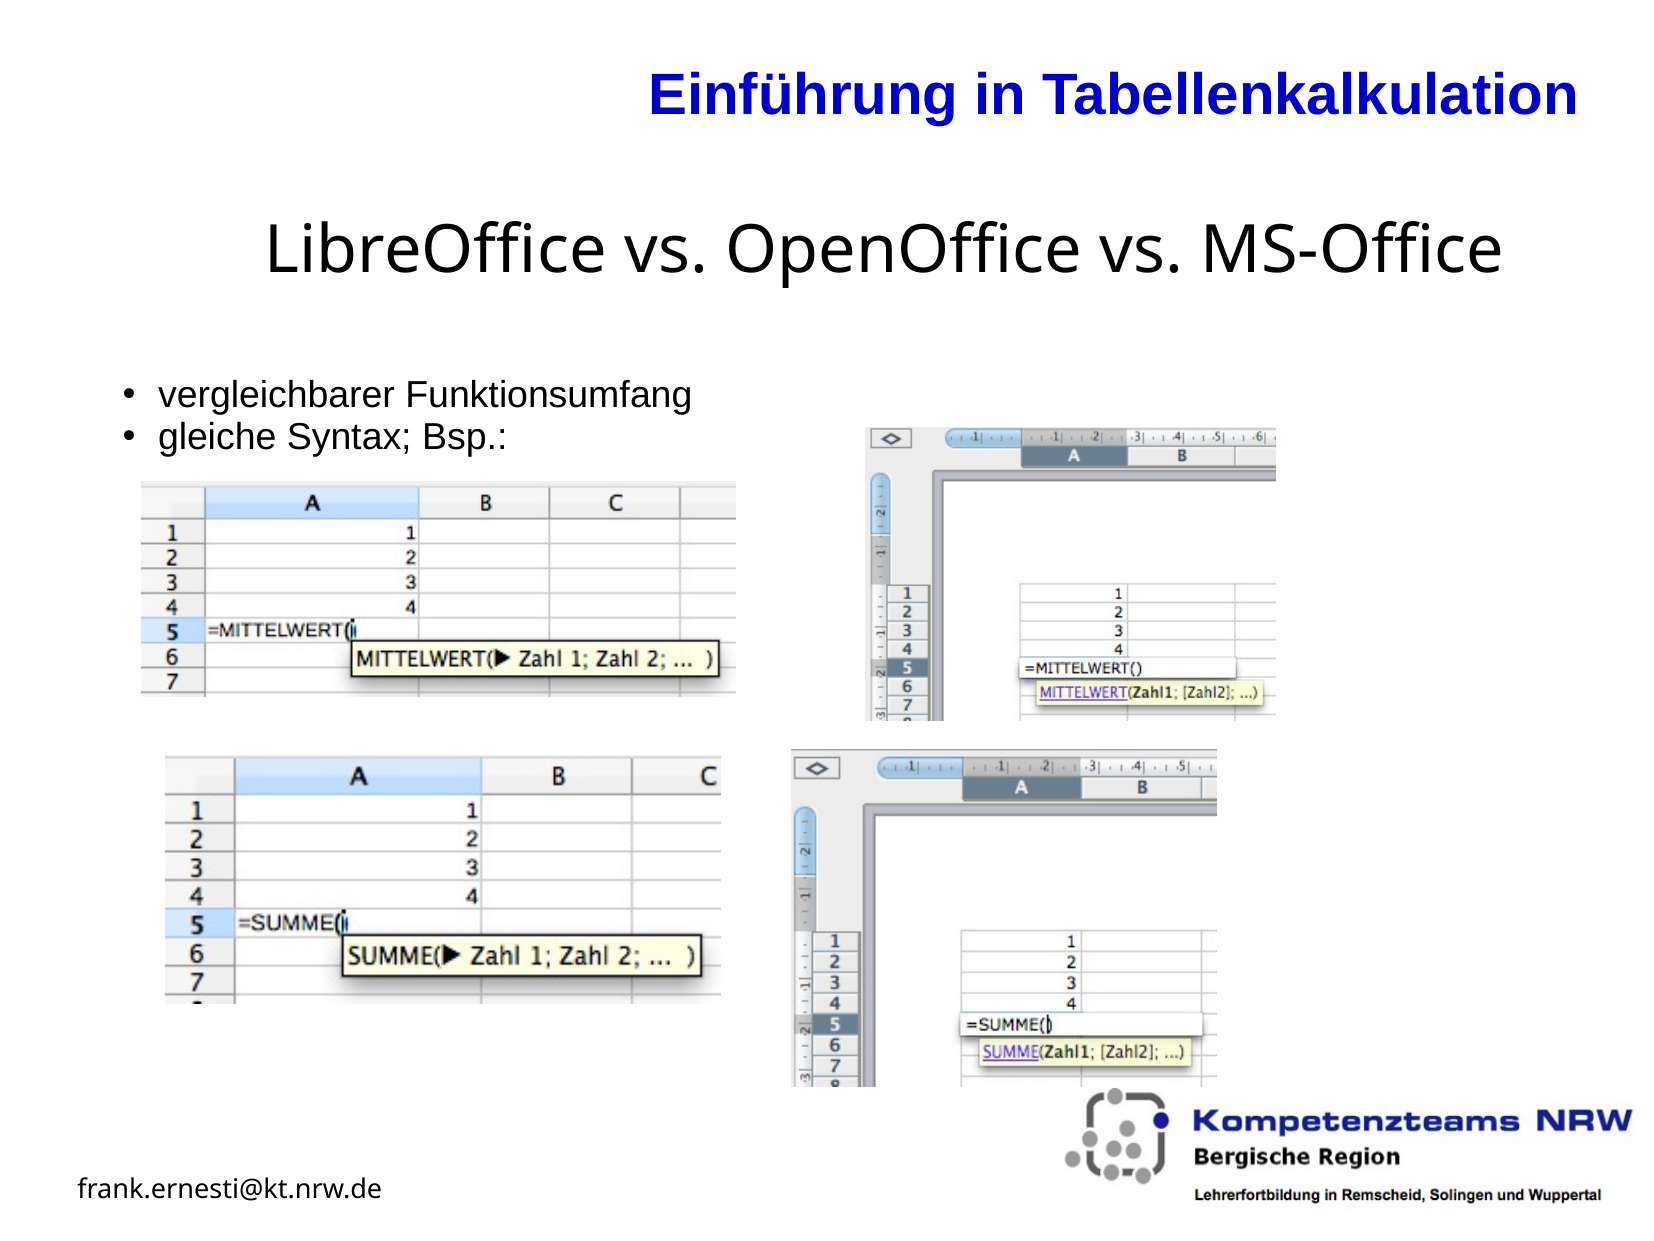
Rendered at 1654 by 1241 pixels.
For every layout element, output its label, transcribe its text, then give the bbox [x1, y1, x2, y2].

table_header Einführung in Tabellenkalkulation [402, 55, 1594, 135]
picture [791, 749, 1642, 1225]
picture [865, 427, 1276, 721]
text_box frank.ernesti@kt.nrw.de [62, 1162, 378, 1205]
text_box vergleichbarer Funktionsumfang gleiche Syntax; Bsp.: [107, 366, 709, 507]
text_box LibreOffice vs. OpenOffice vs. MS-Office [249, 194, 1477, 284]
table_header [95, 55, 401, 135]
picture [165, 755, 721, 1004]
picture [141, 481, 736, 697]
